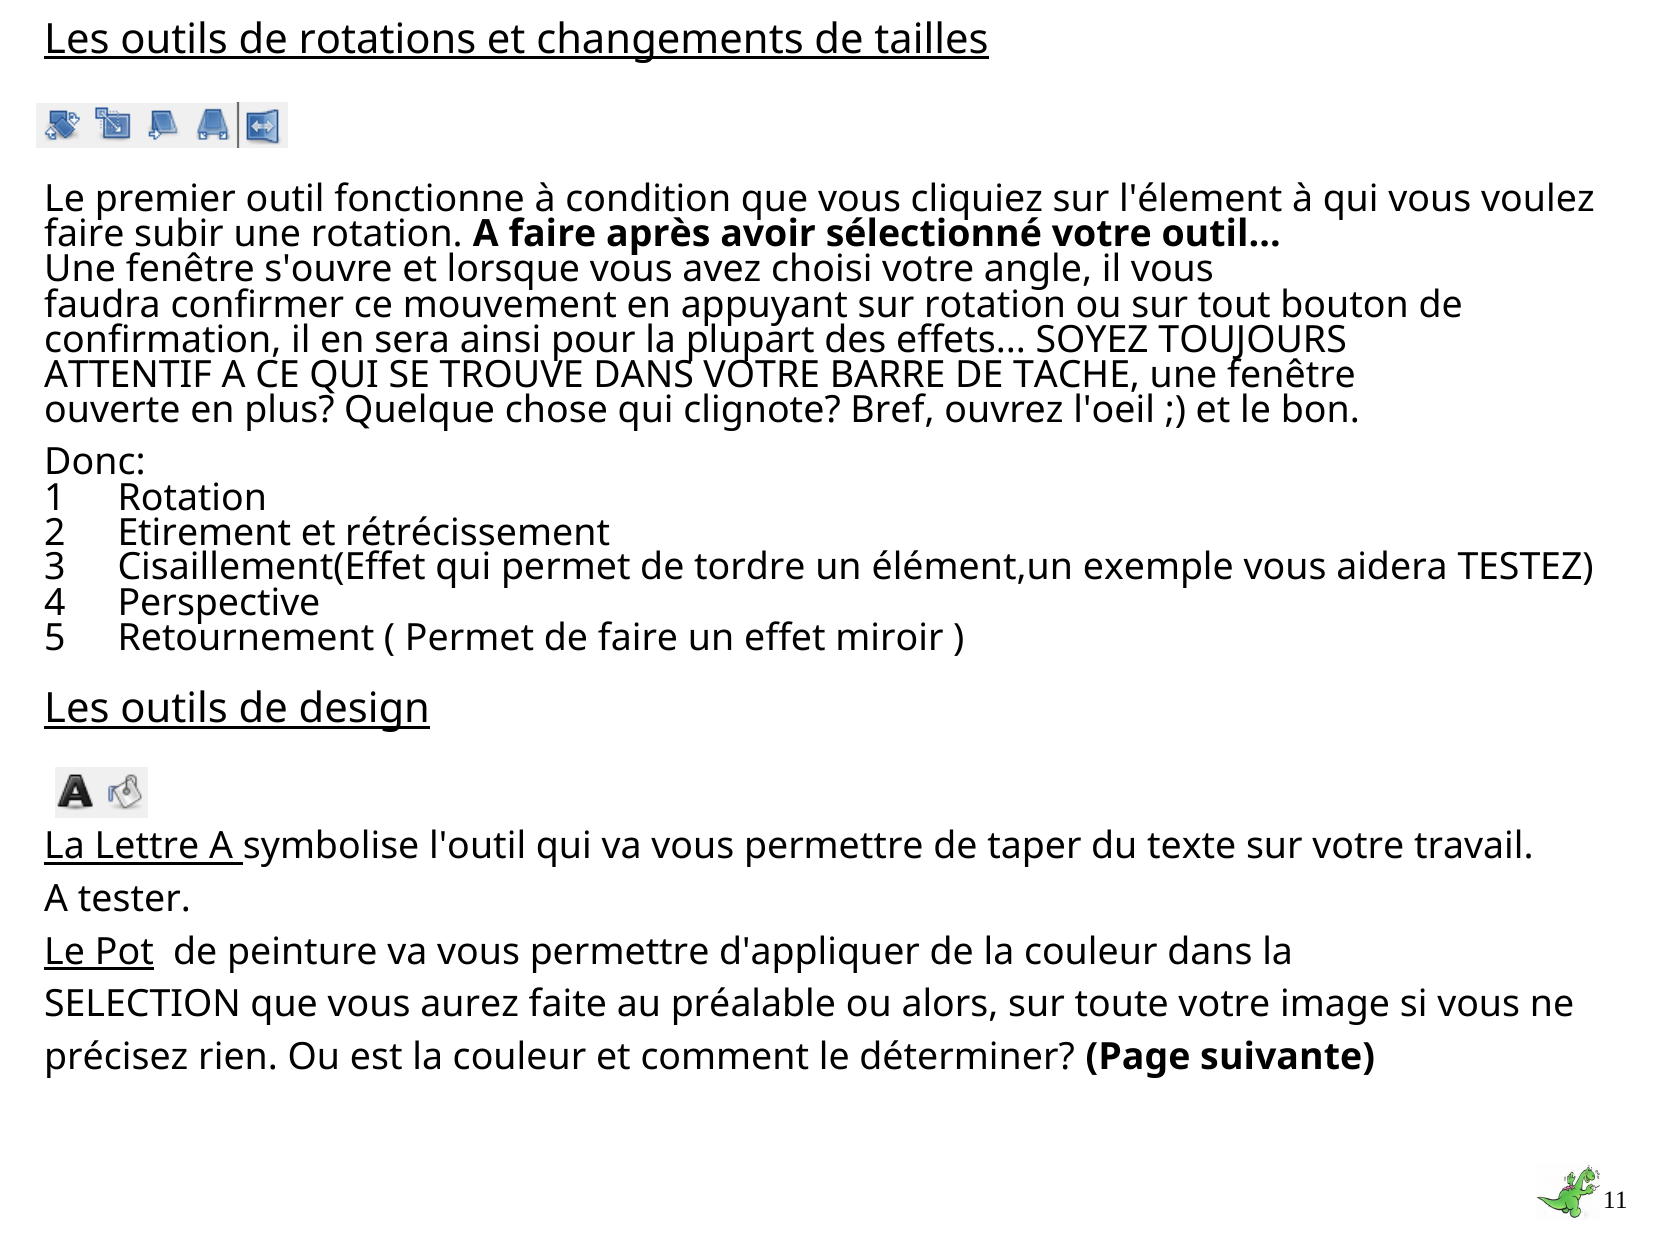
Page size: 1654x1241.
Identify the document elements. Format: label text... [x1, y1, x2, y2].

picture [55, 767, 148, 818]
picture [1536, 1193, 1600, 1220]
text_box 11 [1603, 1186, 1632, 1214]
text_box Les outils de rotations et changements de tailles Le premier outil fonctionne à condition que vous cliquiez sur l'élement à qui vous voulez faire subir une rotation. A faire après avoir sélectionné votre outil... Une fenêtre s'ouvre et lorsque vous avez choisi votre angle, il vous faudra confirmer ce mouvement en appuyant sur rotation ou sur tout bouton de confirmation, il en sera ainsi pour la plupart des effets... SOYEZ TOUJOURS ATTENTIF A CE QUI SE TROUVE DANS VOTRE BARRE DE TACHE, une fenêtre ouverte en plus? Quelque chose qui clignote? Bref, ouvrez l'oeil ;) et le bon. Donc: 1 Rotation 2 Etirement et rétrécissement 3 Cisaillement(Effet qui permet de tordre un élément,un exemple vous aidera TESTEZ) 4 Perspective 5 Retournement ( Permet de faire un effet miroir ) Les outils de design La Lettre A symbolise l'outil qui va vous permettre de taper du texte sur votre travail. A tester. Le Pot de peinture va vous permettre d'appliquer de la couleur dans la SELECTION que vous aurez faite au préalable ou alors, sur toute votre image si vous ne précisez rien. Ou est la couleur et comment le déterminer? (Page suivante) [29, 29, 1624, 1193]
